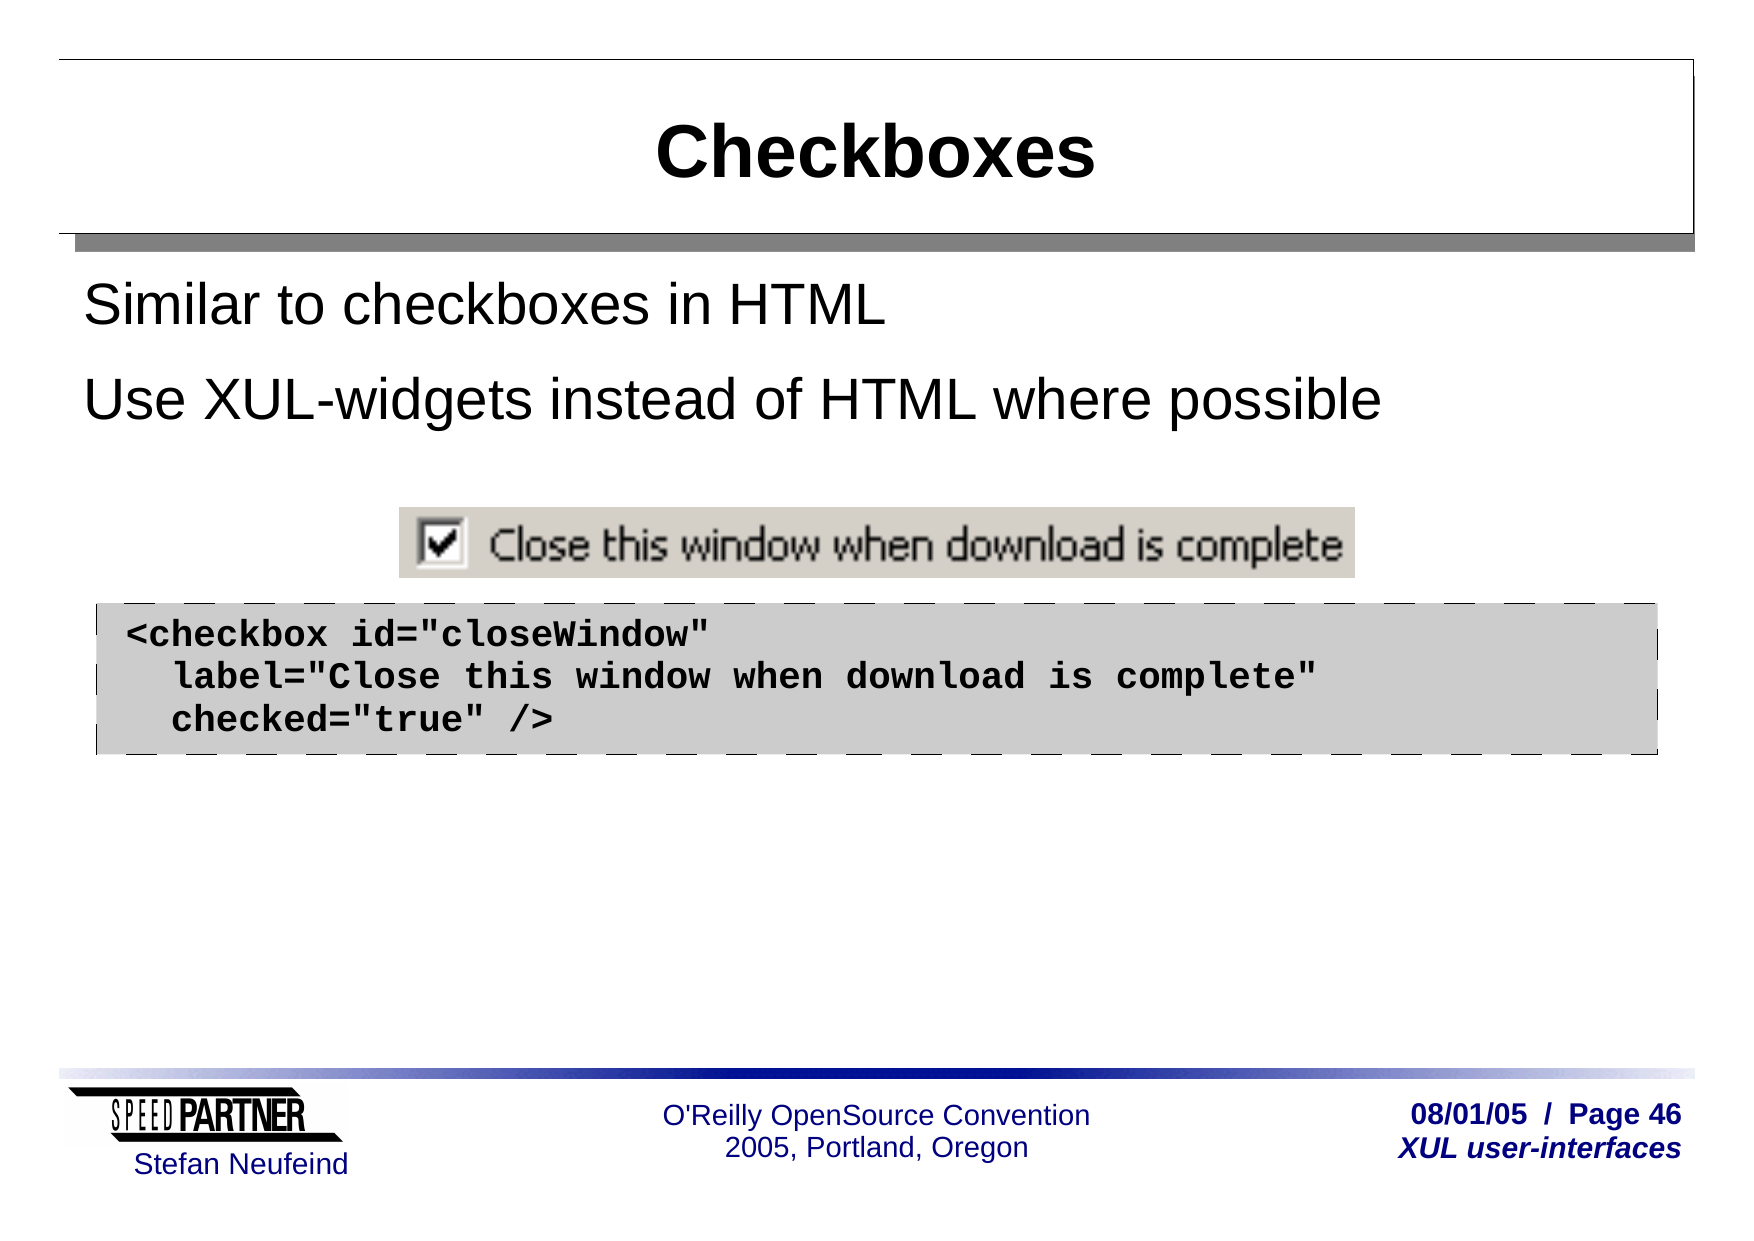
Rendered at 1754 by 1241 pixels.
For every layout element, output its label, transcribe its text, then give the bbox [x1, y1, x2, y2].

picture [64, 1082, 348, 1146]
title Checkboxes [59, 59, 1695, 244]
list Similar to checkboxes in HTML Use XUL-widgets instead of HTML where possible [71, 272, 1695, 1055]
picture [399, 507, 1355, 578]
picture [59, 1068, 1695, 1079]
